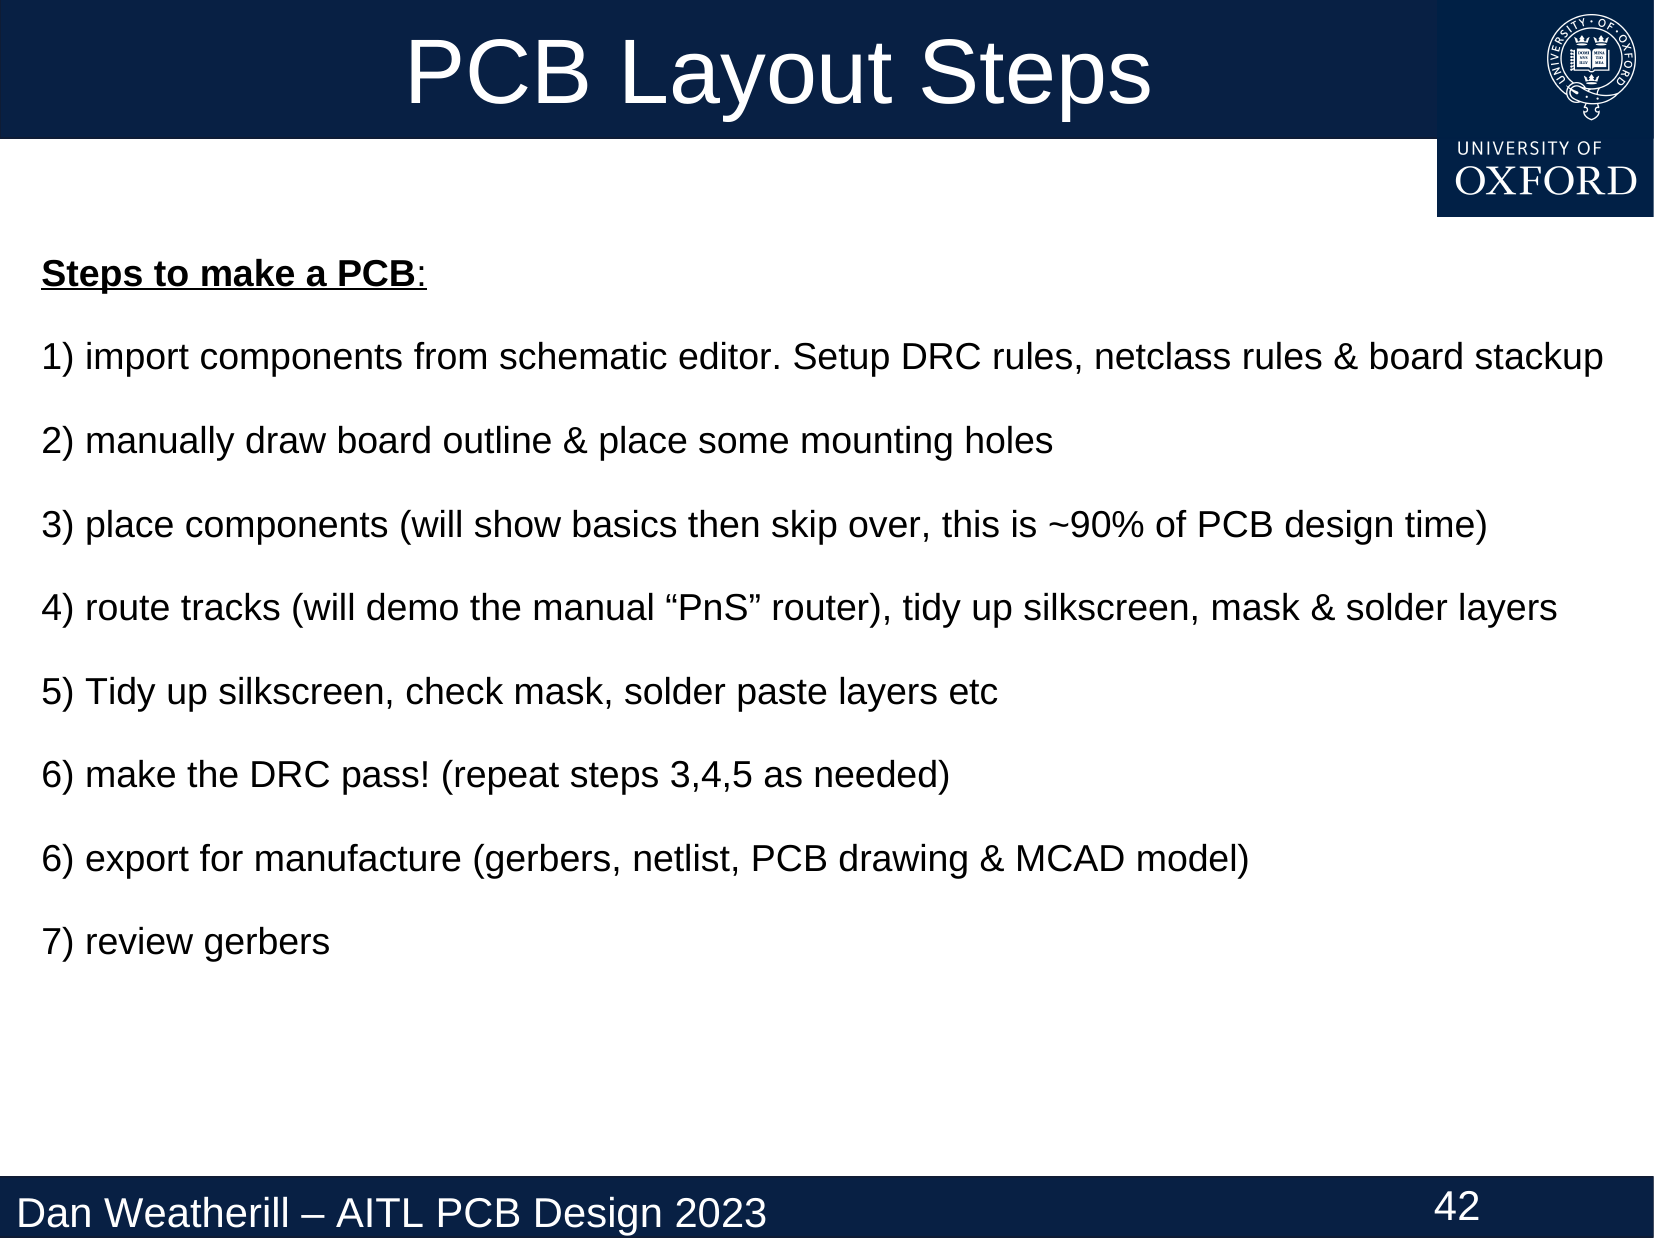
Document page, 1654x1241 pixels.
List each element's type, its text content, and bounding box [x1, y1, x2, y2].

picture [1437, 0, 1654, 217]
title PCB Layout Steps [35, 0, 1524, 177]
text_box Steps to make a PCB: 1) import components from schematic editor. Setup DRC rules, netclass rules & board stackup 2) manually draw board outline & place some mounting holes 3) place components (will show basics then skip over, this is ~90% of PCB design time) 4) route tracks (will demo the manual “PnS” router), tidy up silkscreen, mask & solder layers 5) Tidy up silkscreen, check mask, solder paste layers etc 6) make the DRC pass! (repeat steps 3,4,5 as needed) 6) export for manufacture (gerbers, netlist, PCB drawing & MCAD model) 7) review gerbers [26, 245, 1620, 1103]
